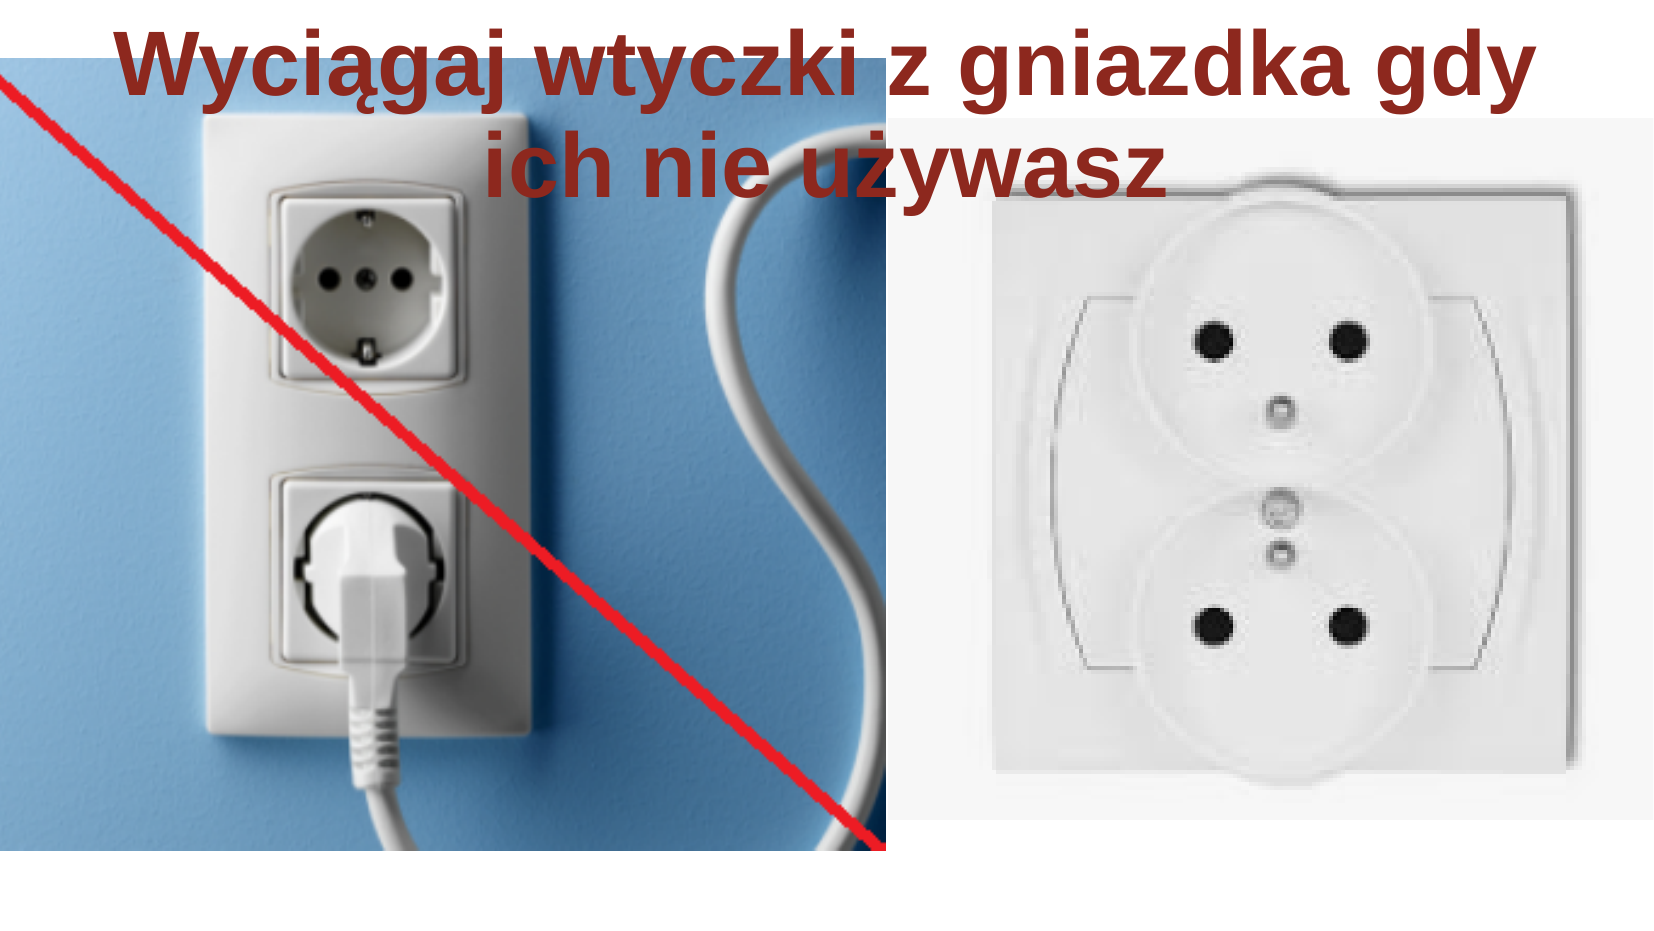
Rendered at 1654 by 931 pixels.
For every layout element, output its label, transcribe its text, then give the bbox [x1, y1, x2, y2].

picture [0, 58, 886, 851]
title Wyciągaj wtyczki z gniazdka gdy ich nie używasz [82, 12, 1571, 218]
picture [888, 118, 1654, 820]
